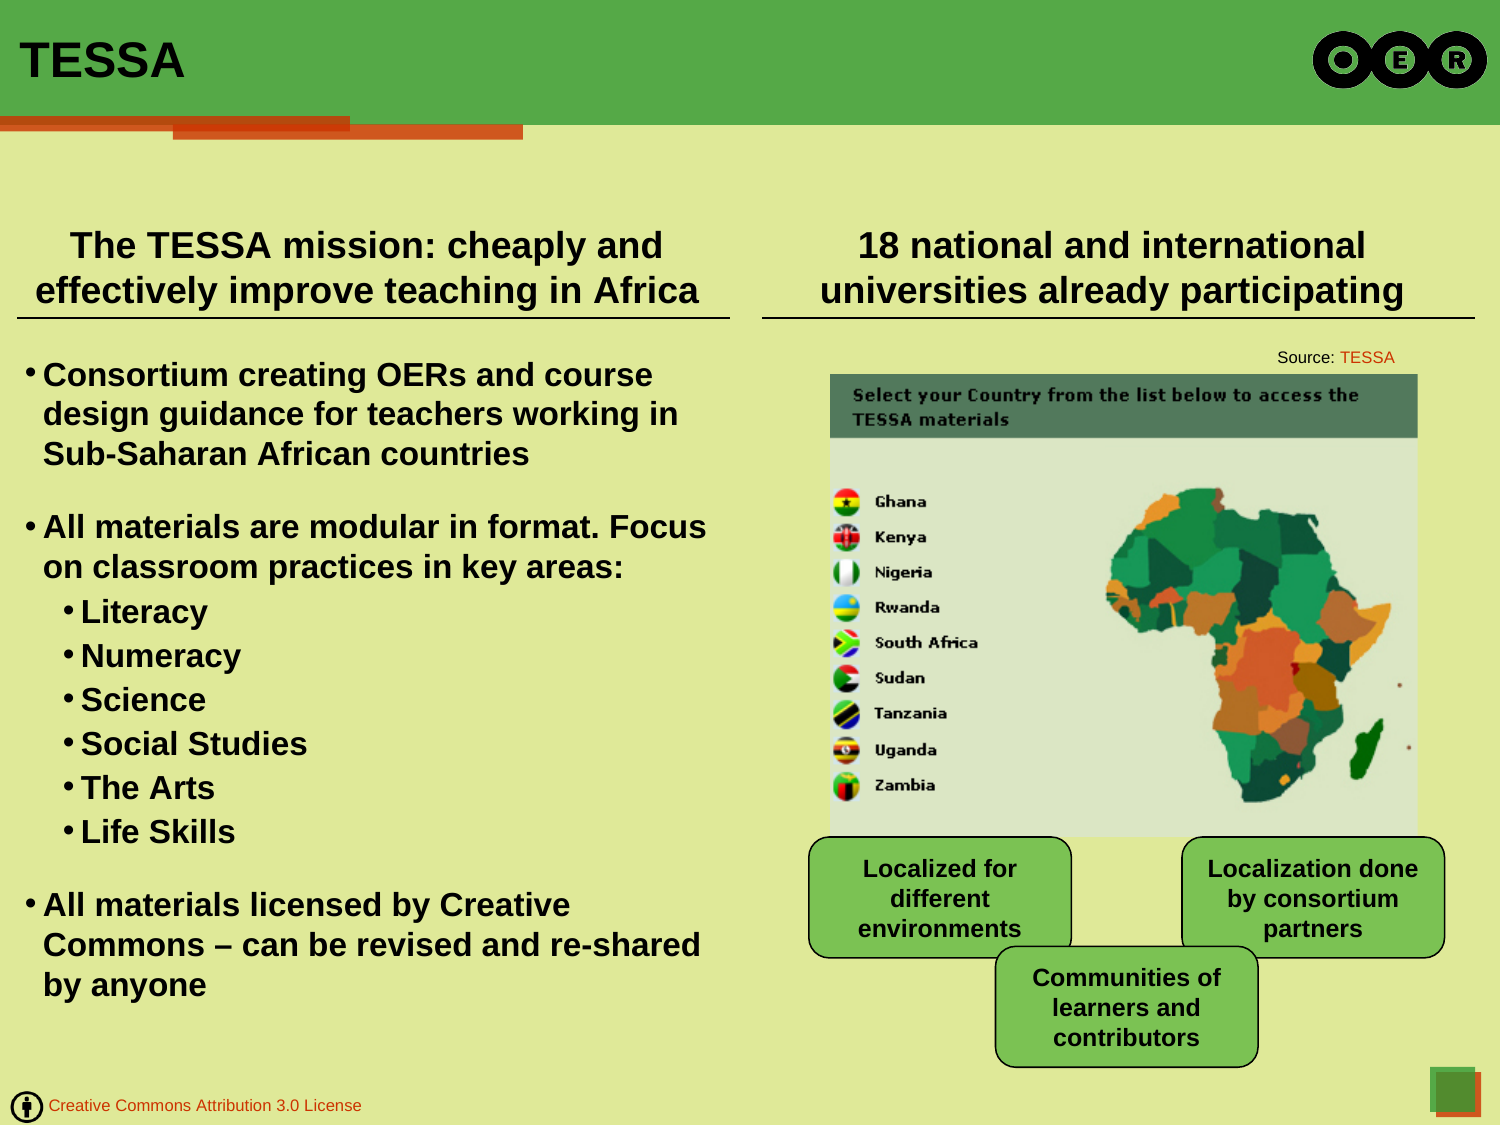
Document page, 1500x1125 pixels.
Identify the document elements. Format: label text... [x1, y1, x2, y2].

picture [7, 1088, 46, 1125]
text_box Consortium creating OERs and course design guidance for teachers working in Sub-Saharan African countries All materials are modular in format. Focus on classroom practices in key areas: Literacy Numeracy Science Social Studies The Arts Life Skills All materials licensed by Creative Commons – can be revised and re-shared by anyone [10, 345, 736, 1011]
text_box Localization done by consortium partners [1181, 836, 1445, 958]
text_box The TESSA mission: cheaply and effectively improve teaching in Africa [4, 213, 730, 319]
text_box Source: TESSA [1262, 338, 1411, 375]
text_box Communities of learners and contributors [995, 946, 1259, 1068]
text_box Localized for different environments [808, 836, 1072, 958]
picture [1306, 31, 1494, 94]
text_box TESSA [4, 27, 1293, 97]
text_box 18 national and international universities already participating [749, 213, 1476, 319]
picture [830, 374, 1418, 837]
